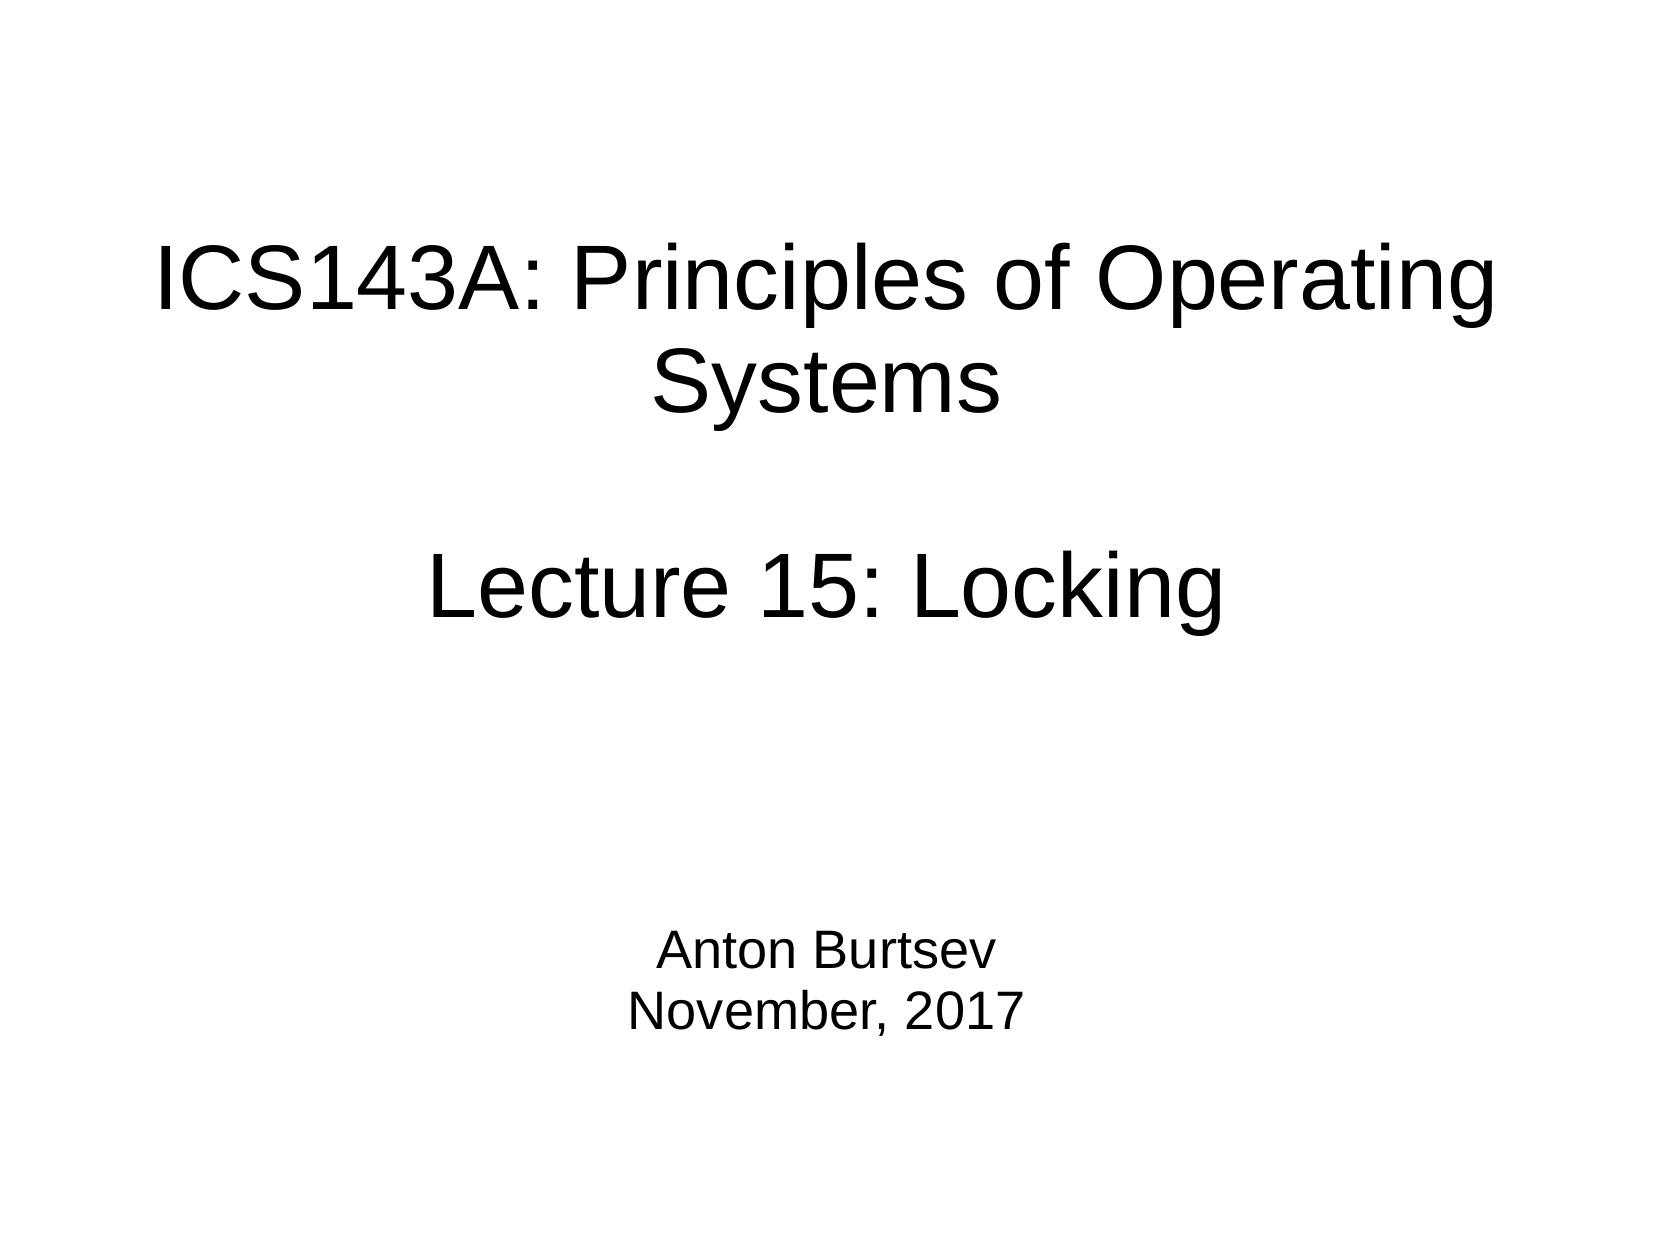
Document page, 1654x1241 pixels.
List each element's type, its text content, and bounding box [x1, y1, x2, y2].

subtitle Anton Burtsev November, 2017 [82, 637, 1571, 1109]
title ICS143A: Principles of Operating Systems Lecture 15: Locking [82, 113, 1571, 637]
